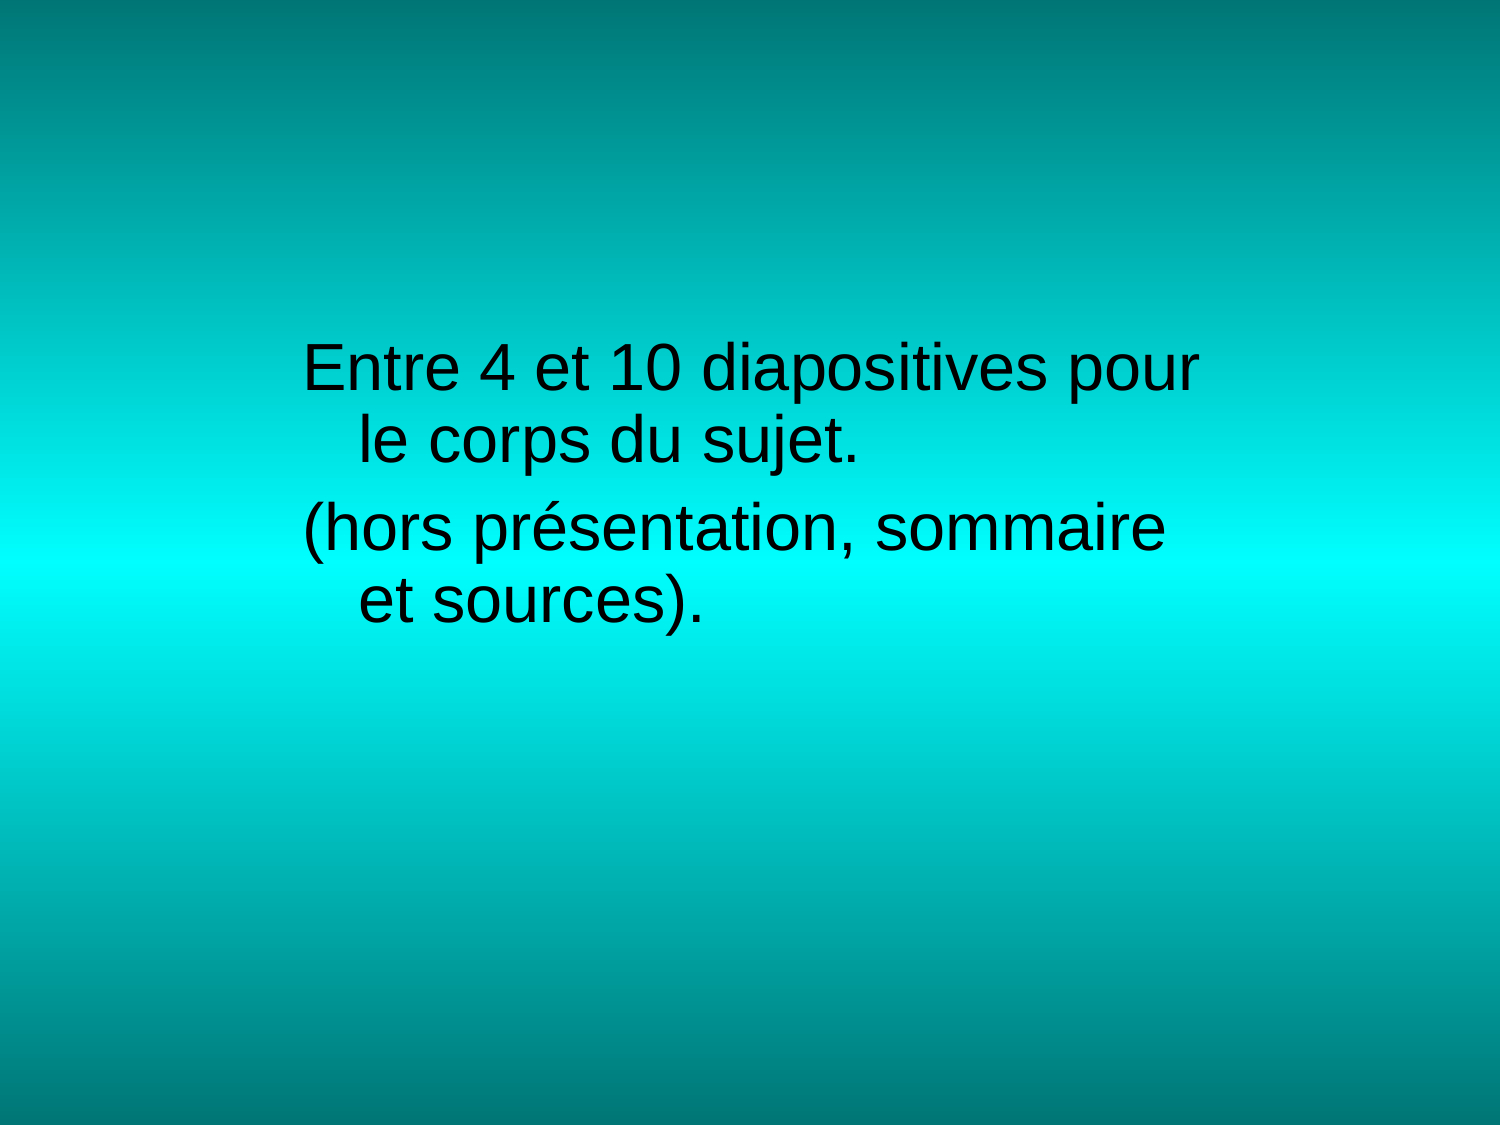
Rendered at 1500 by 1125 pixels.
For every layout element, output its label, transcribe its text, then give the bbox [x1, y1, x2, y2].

list Entre 4 et 10 diapositives pour le corps du sujet. (hors présentation, sommaire et sources). [287, 324, 1225, 751]
